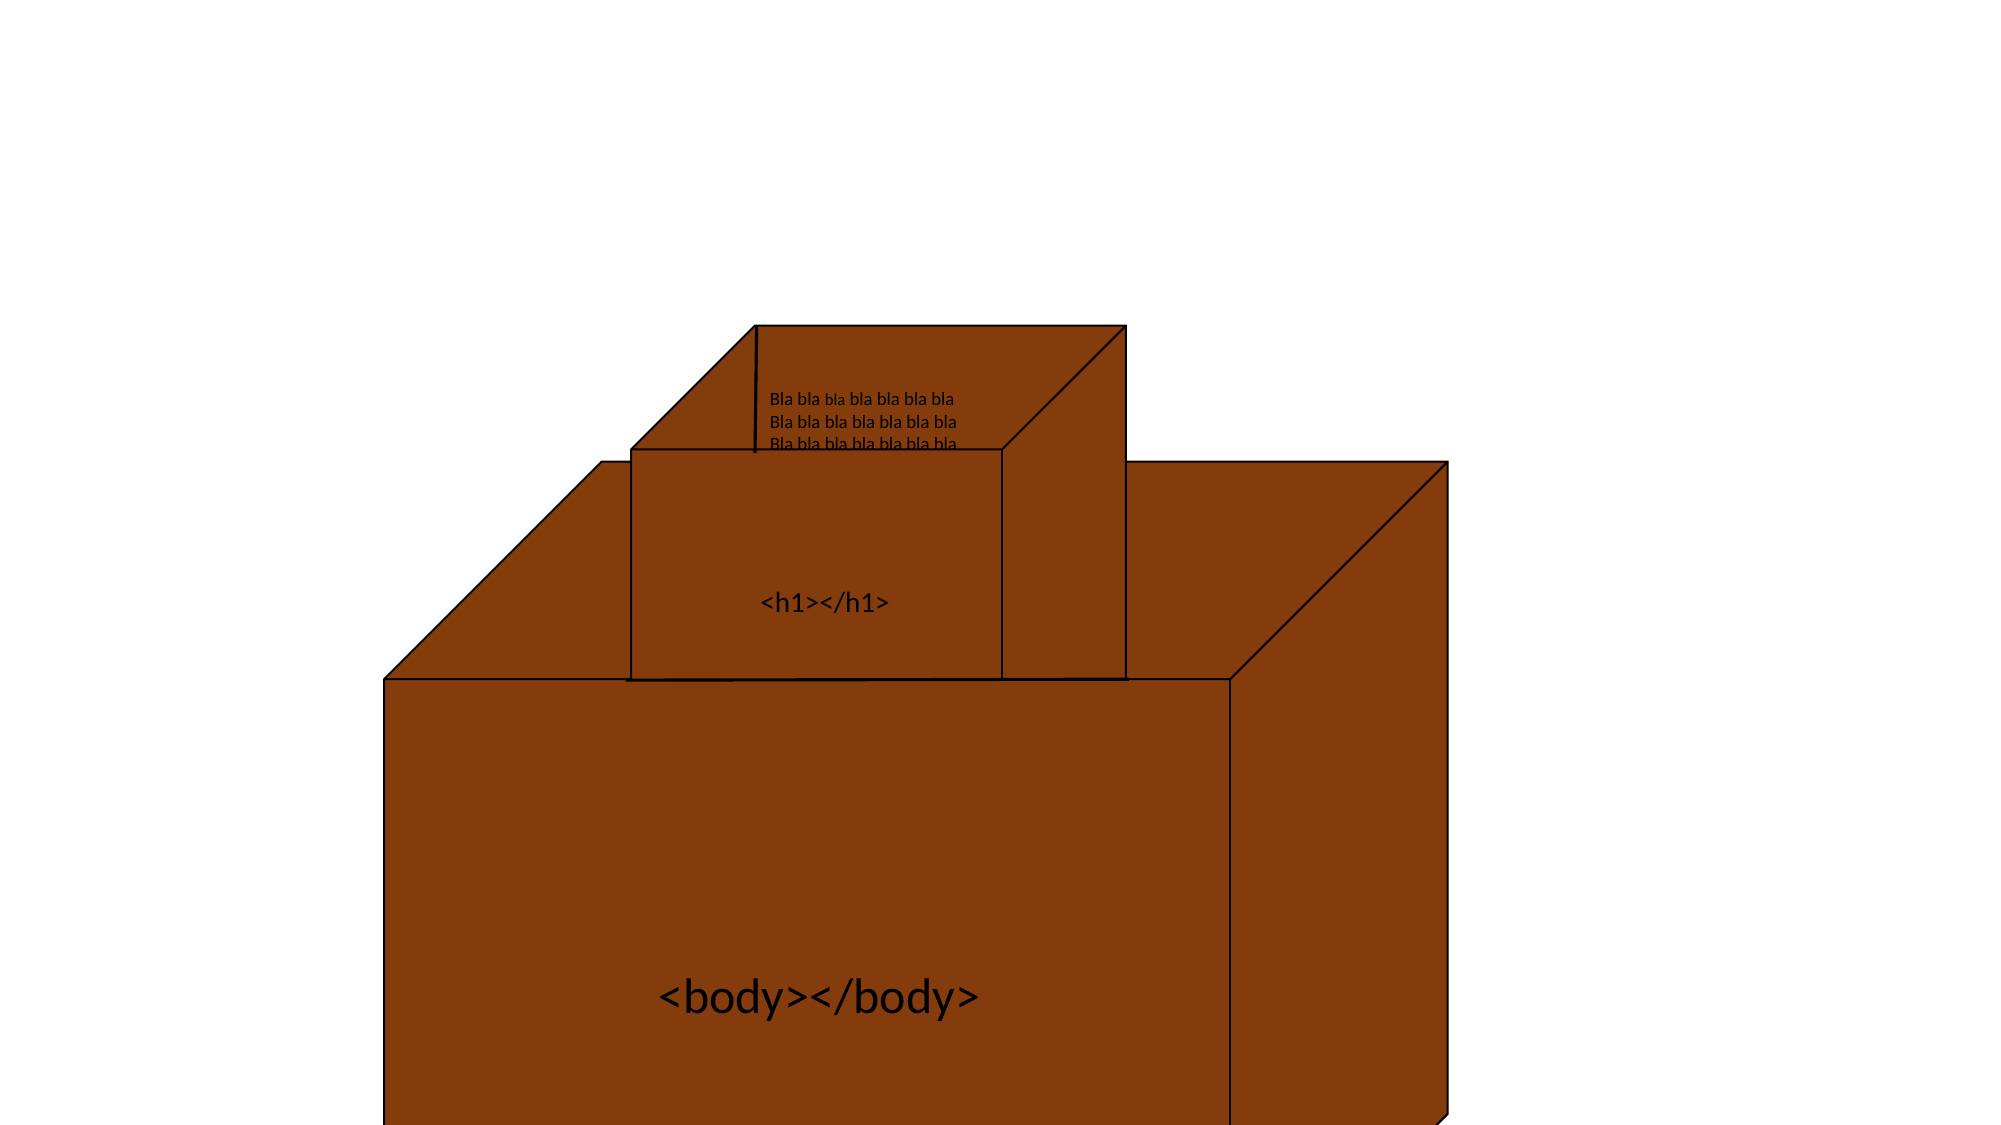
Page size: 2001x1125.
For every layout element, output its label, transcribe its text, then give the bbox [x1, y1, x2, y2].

text_box <body></body> [643, 955, 1052, 1032]
text_box Bla bla bla bla bla bla bla Bla bla bla bla bla bla bla Bla bla bla bla bla bla bla [757, 379, 986, 454]
text_box <h1></h1> [745, 576, 909, 627]
text_box [384, 325, 1448, 1125]
